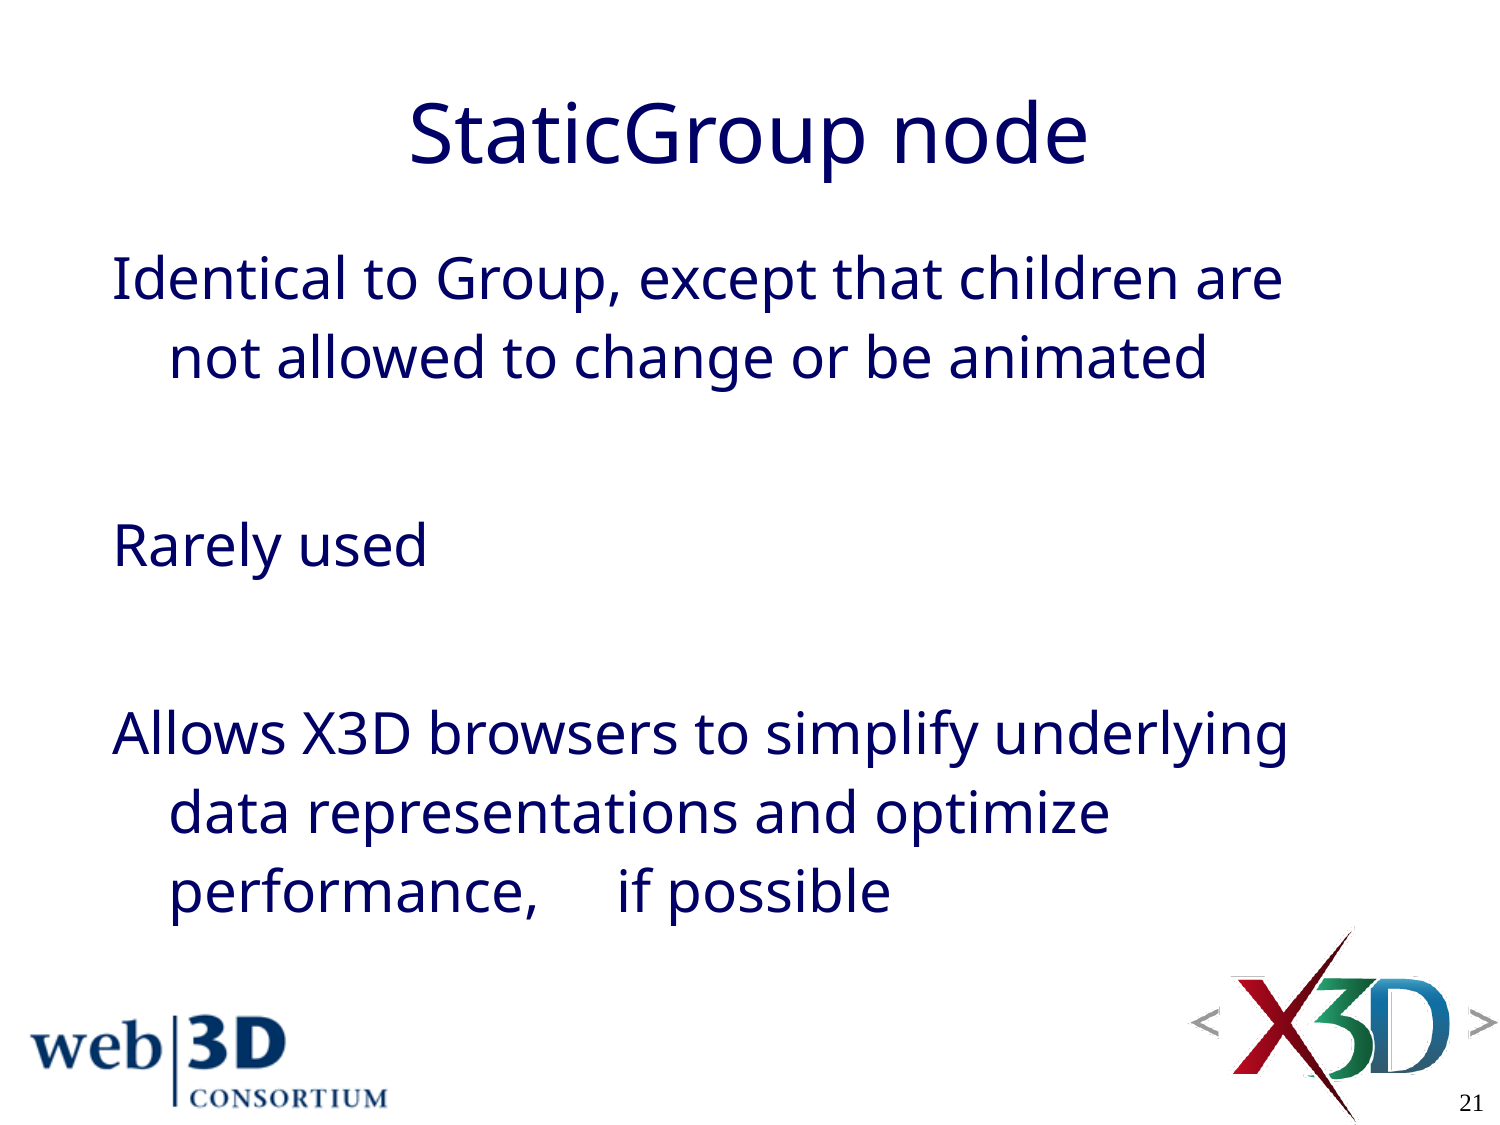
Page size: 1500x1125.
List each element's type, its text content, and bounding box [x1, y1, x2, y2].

picture [1187, 926, 1500, 1125]
list Identical to Group, except that children are not allowed to change or be animated Rarely used Allows X3D browsers to simplify underlying data representations and optimize performance, if possible [112, 237, 1388, 986]
picture [12, 998, 413, 1118]
title StaticGroup node [112, 37, 1388, 226]
